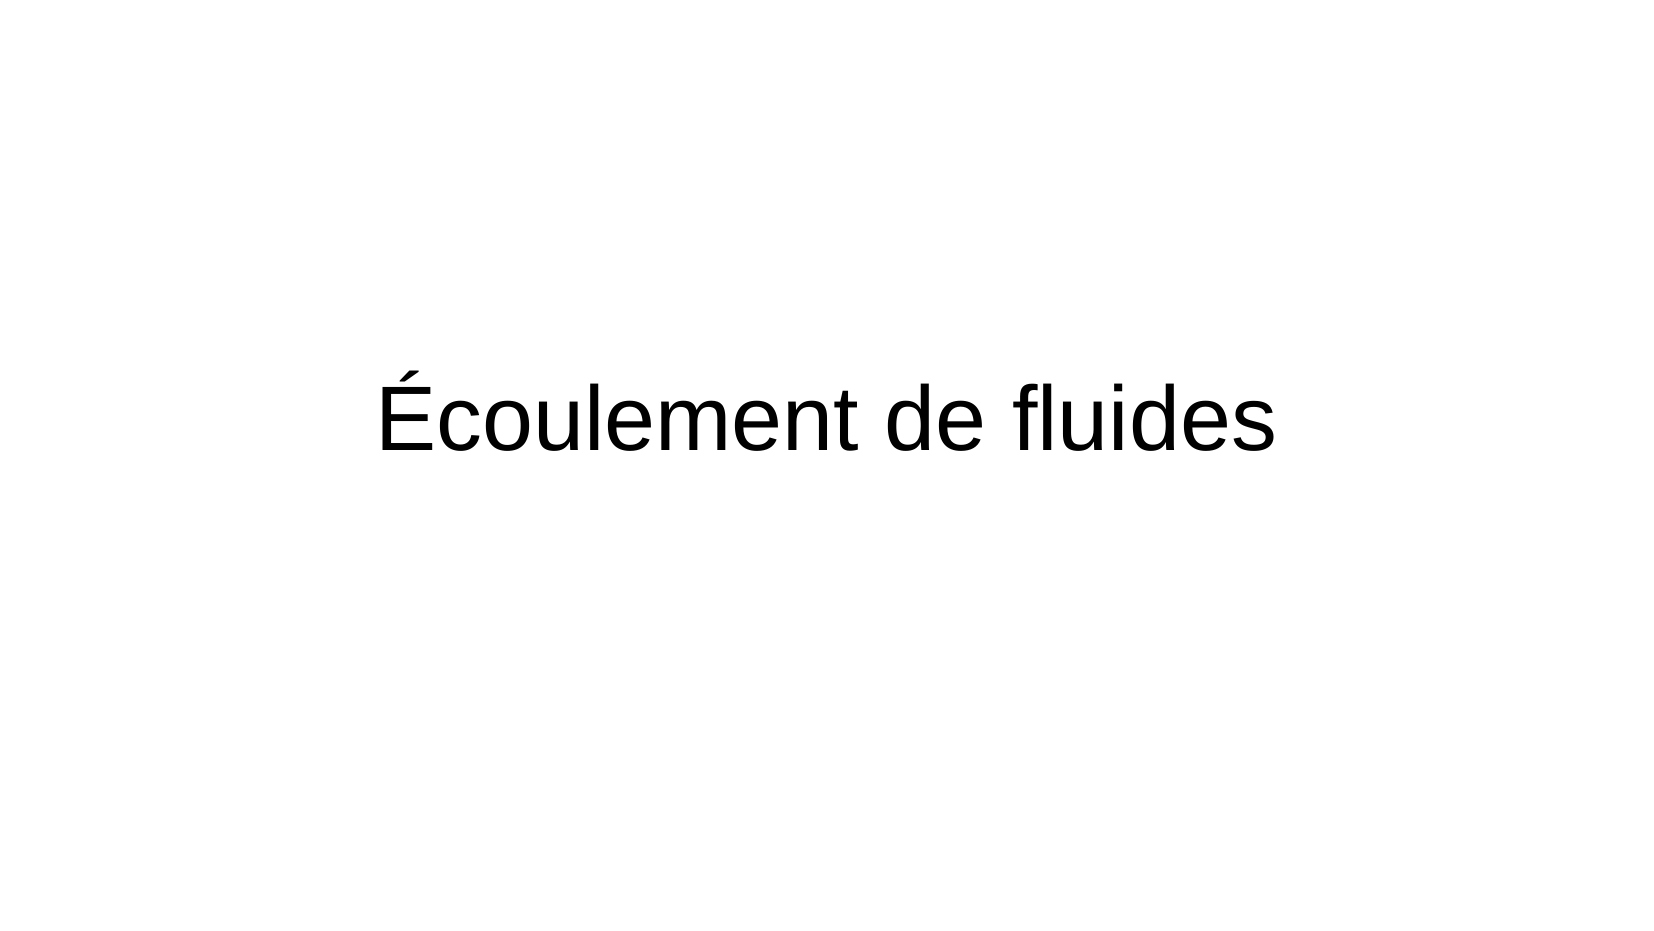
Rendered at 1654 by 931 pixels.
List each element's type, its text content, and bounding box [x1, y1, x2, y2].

title Écoulement de fluides [82, 340, 1571, 497]
